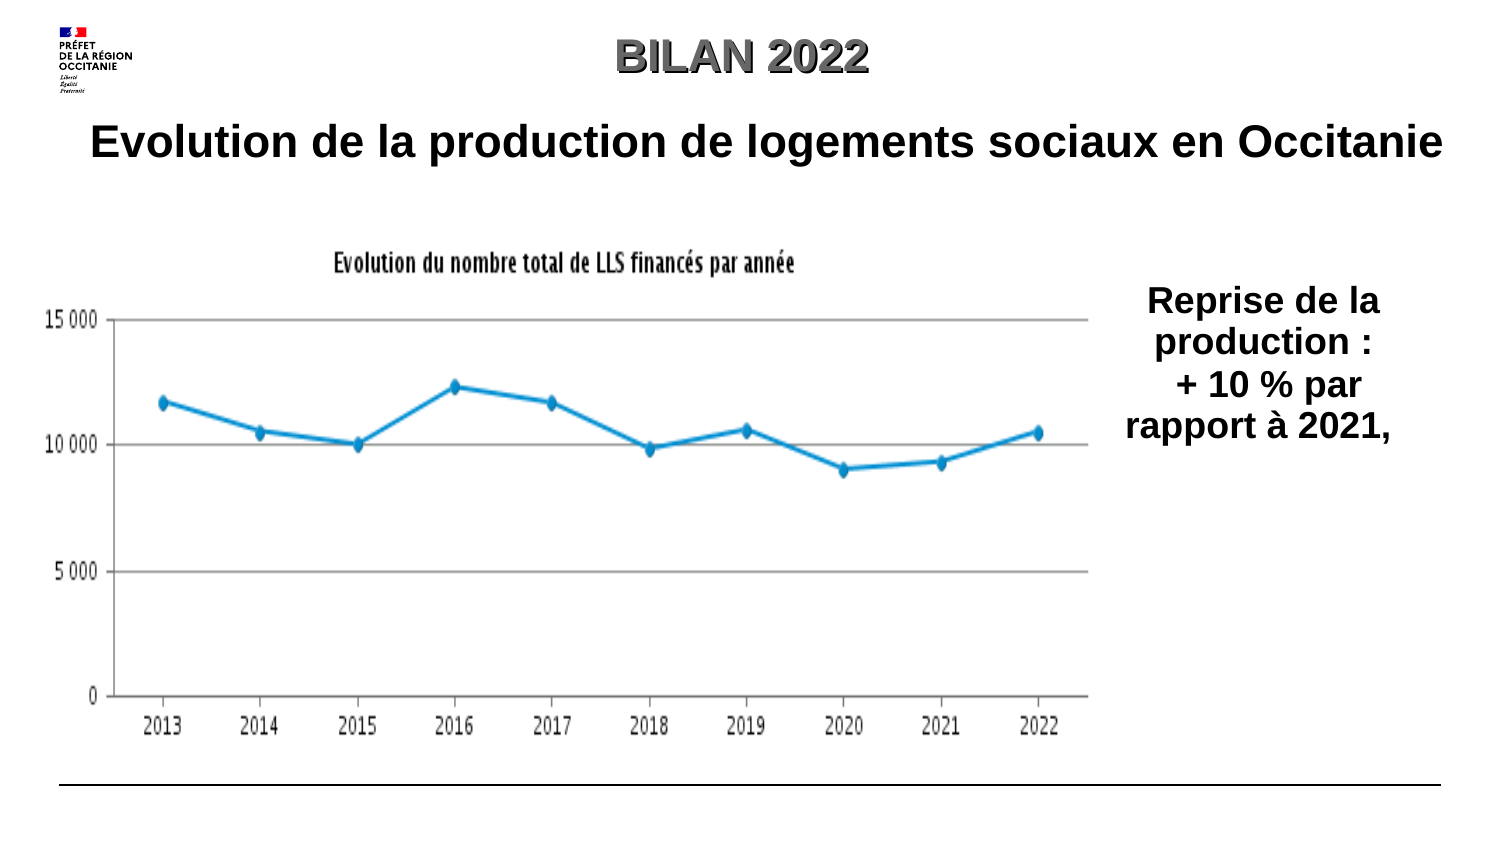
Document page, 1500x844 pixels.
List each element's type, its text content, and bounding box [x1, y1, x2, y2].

title Evolution de la production de logements sociaux en Occitanie [82, 82, 1465, 201]
picture [35, 234, 1094, 756]
text_box Reprise de la production : + 10 % par rapport à 2021, [1110, 271, 1418, 745]
list BILAN 2022 [543, 29, 1441, 89]
